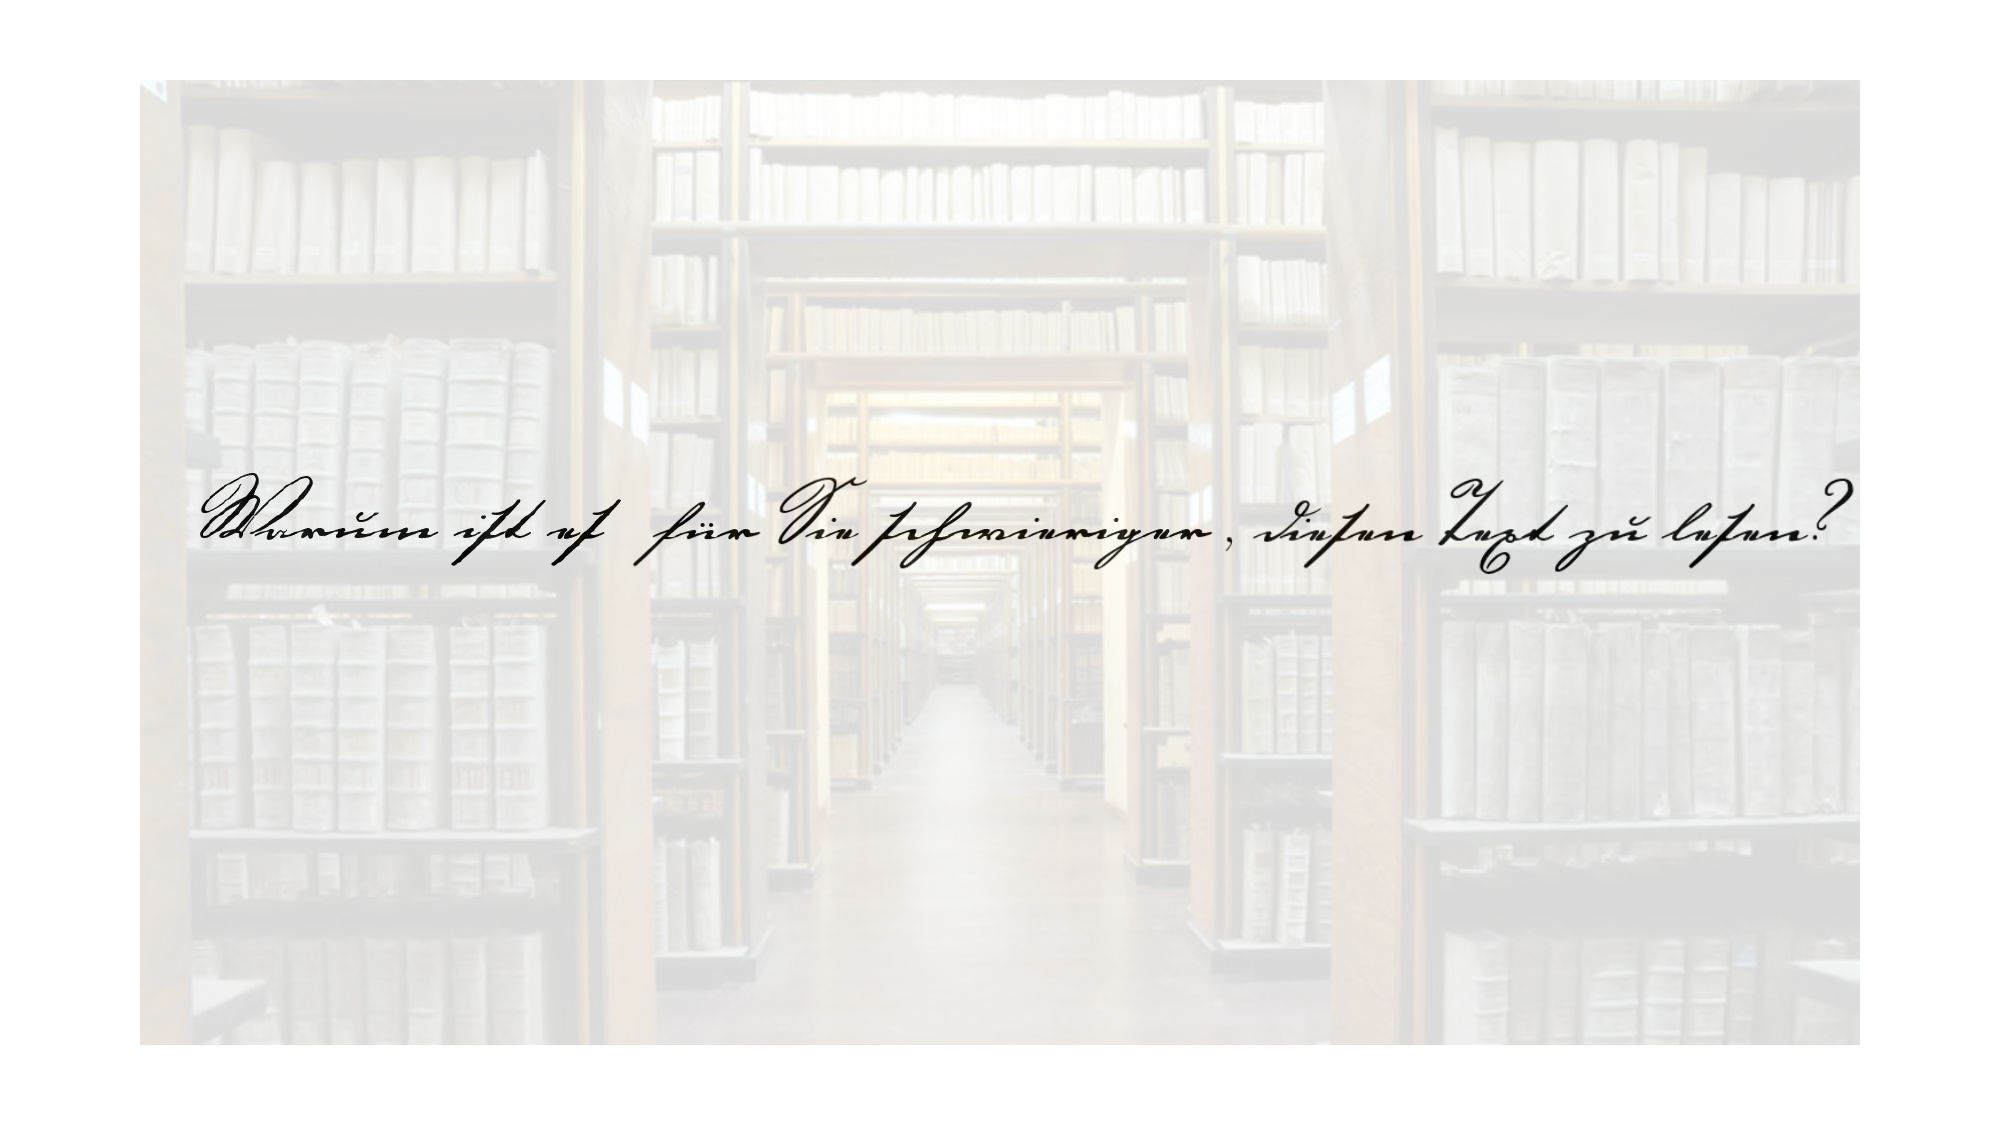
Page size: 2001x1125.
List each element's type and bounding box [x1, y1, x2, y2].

picture [140, 80, 1860, 1045]
